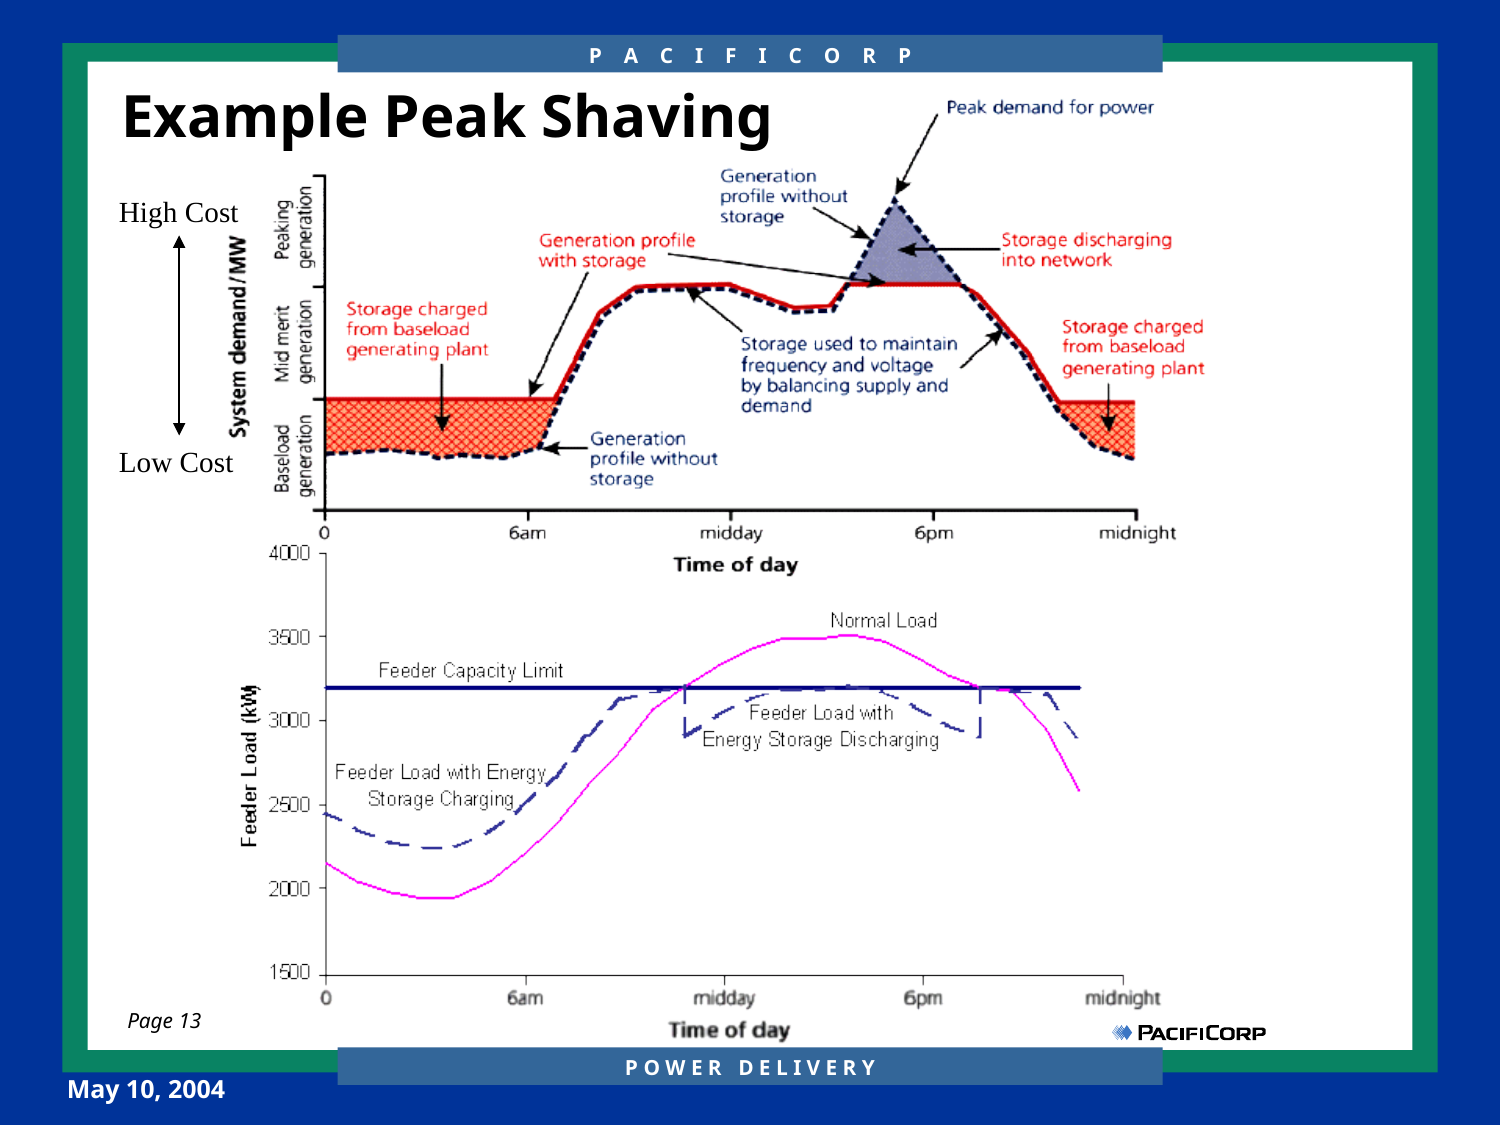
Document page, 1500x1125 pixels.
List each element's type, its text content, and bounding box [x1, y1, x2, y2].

title Example Peak Shaving [106, 70, 1419, 159]
chart [214, 159, 1211, 1051]
text_box Low Cost [104, 435, 214, 486]
text_box High Cost [104, 185, 214, 236]
